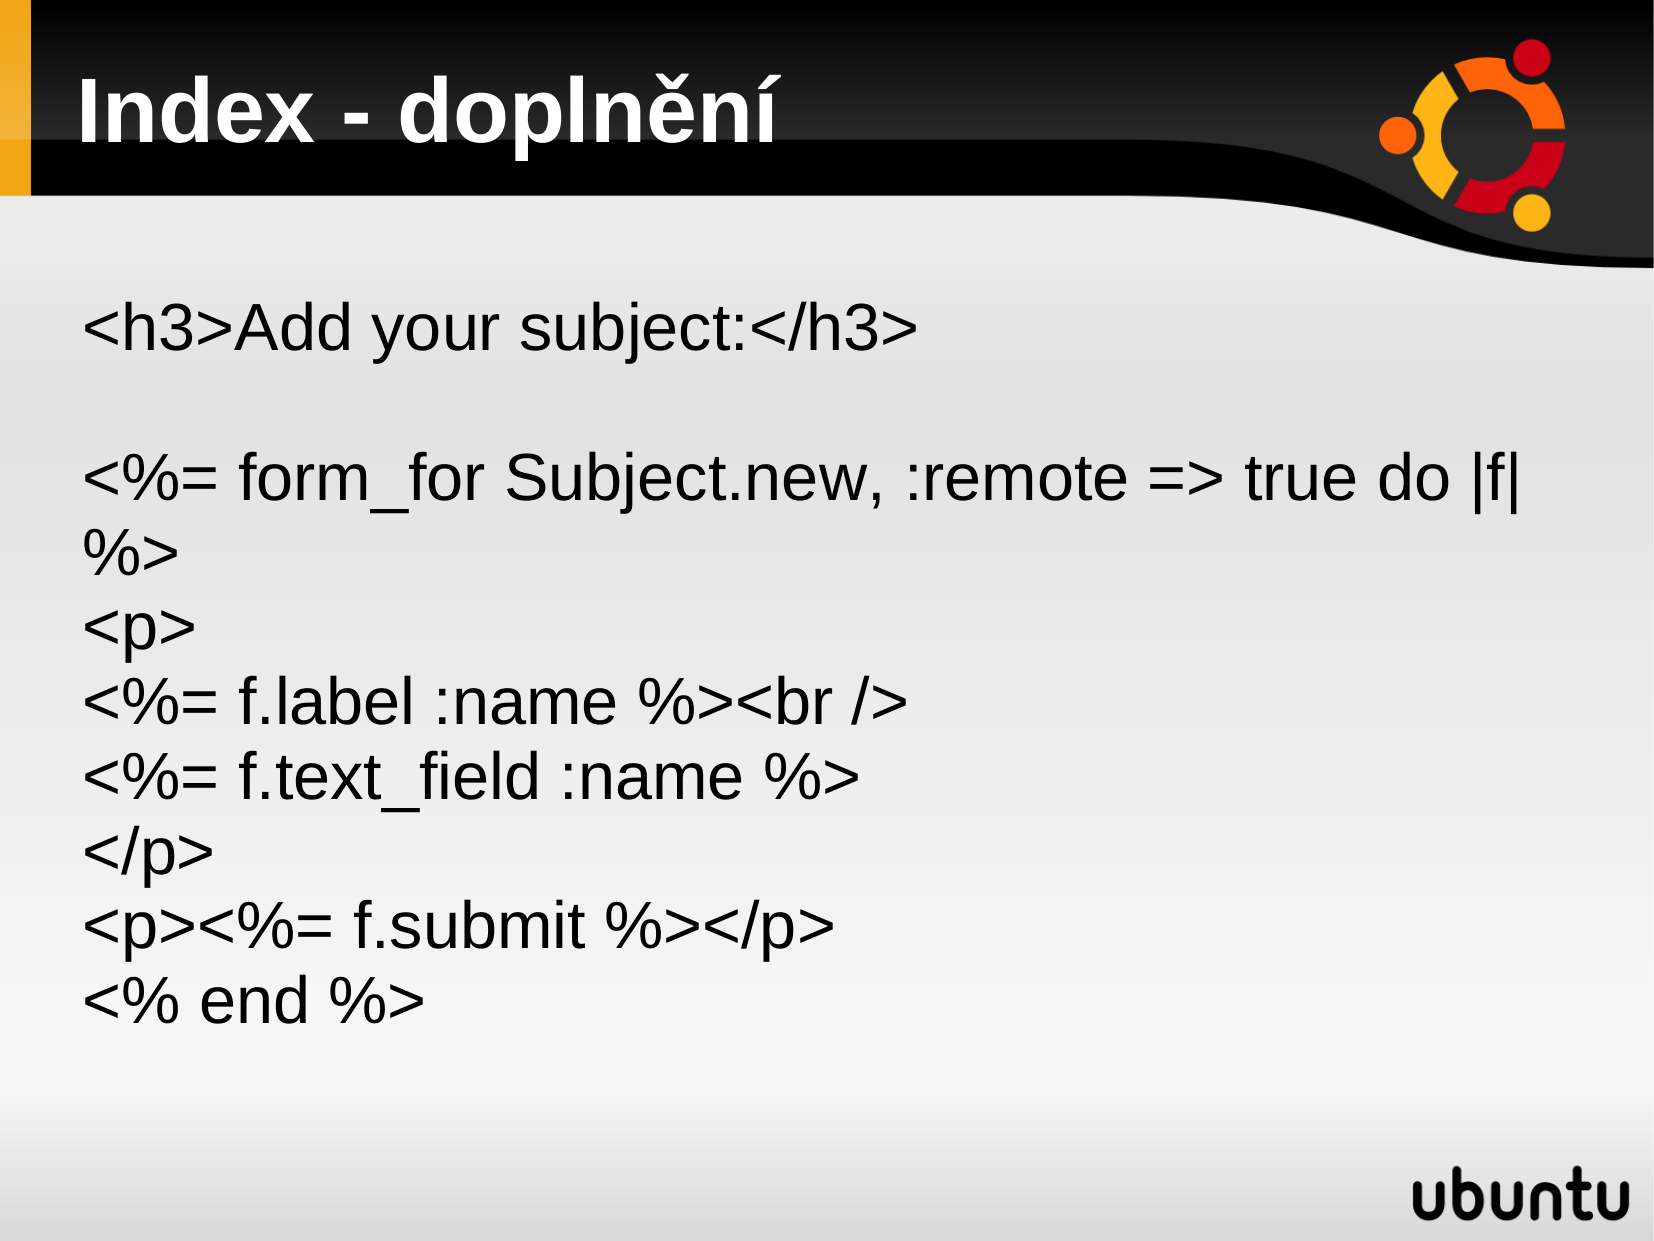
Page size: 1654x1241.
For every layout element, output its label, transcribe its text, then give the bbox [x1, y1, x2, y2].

list <h3>Add your subject:</h3> <%= form_for Subject.new, :remote => true do |f| %> <p> <%= f.label :name %><br /> <%= f.text_field :name %> </p> <p><%= f.submit %></p> <% end %> [82, 290, 1571, 1094]
picture [0, 0, 1654, 1241]
title Index - doplnění [76, 14, 1565, 207]
